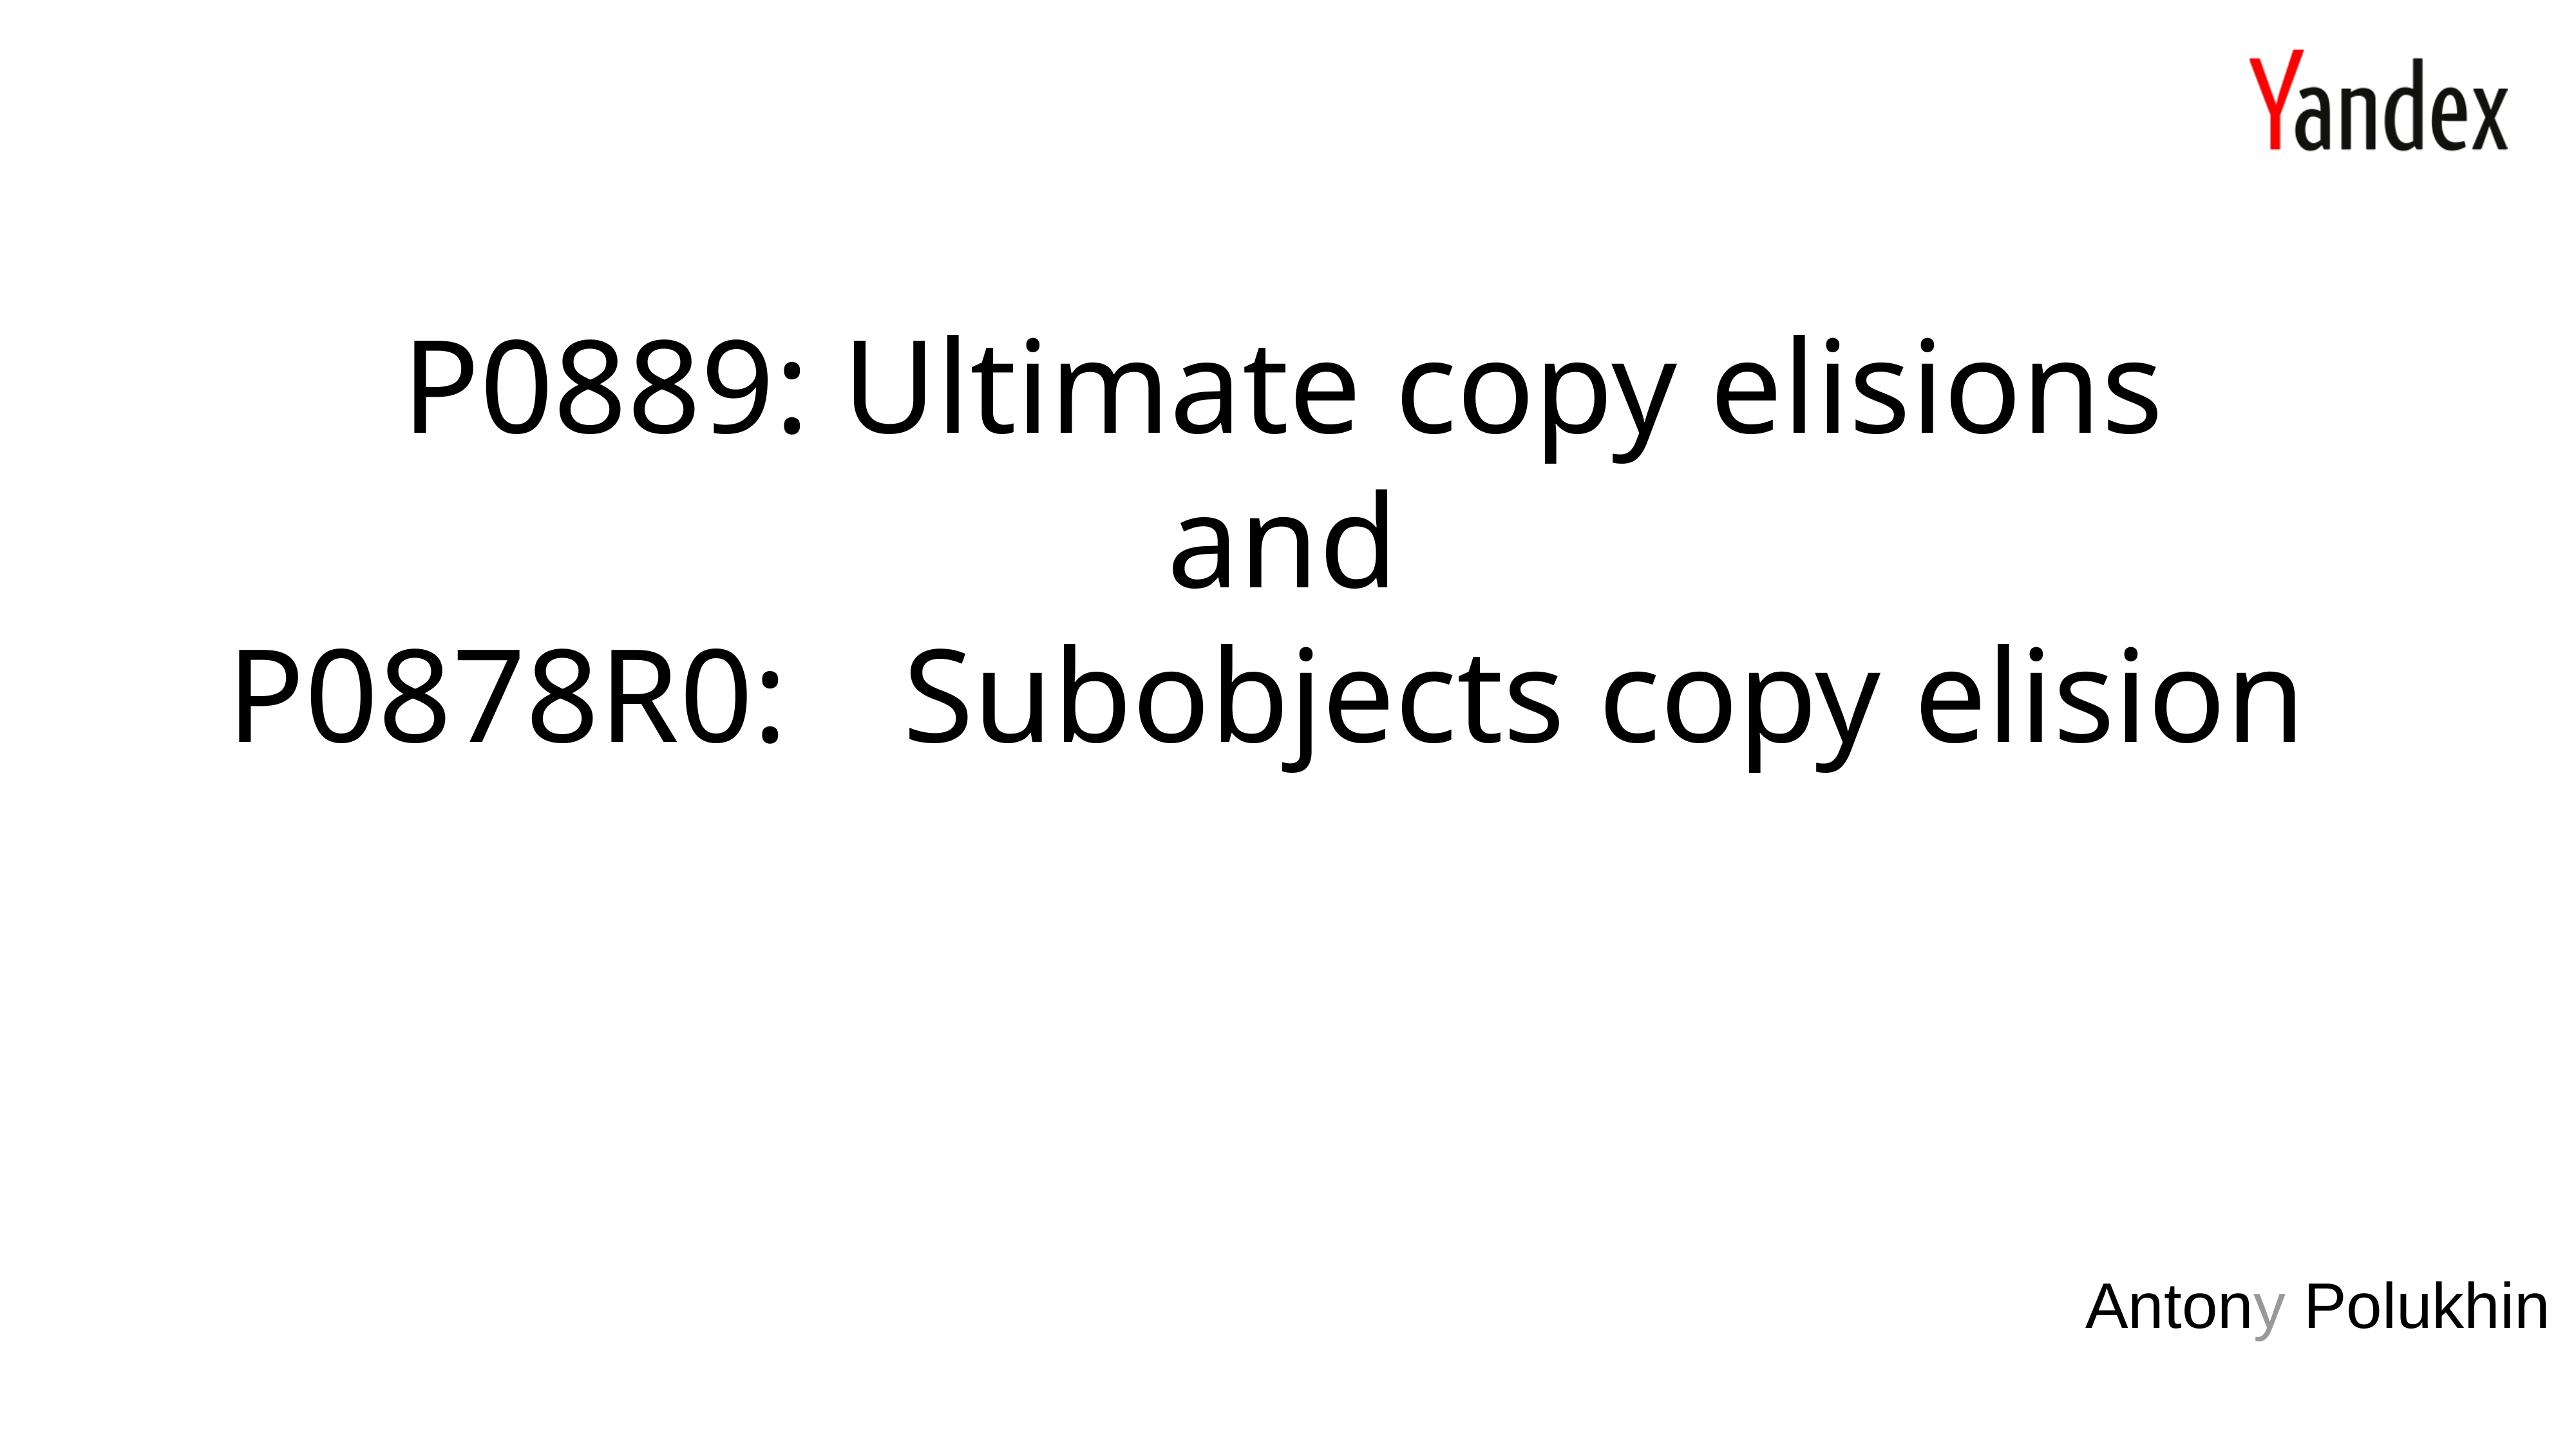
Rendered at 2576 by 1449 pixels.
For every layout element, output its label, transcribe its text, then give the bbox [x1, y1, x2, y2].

picture [2249, 50, 2508, 151]
text_box Antony Polukhin [68, 1265, 2561, 1448]
title P0889: Ultimate copy elisions and P0878R0: Subobjects copy elision [205, 155, 2370, 918]
